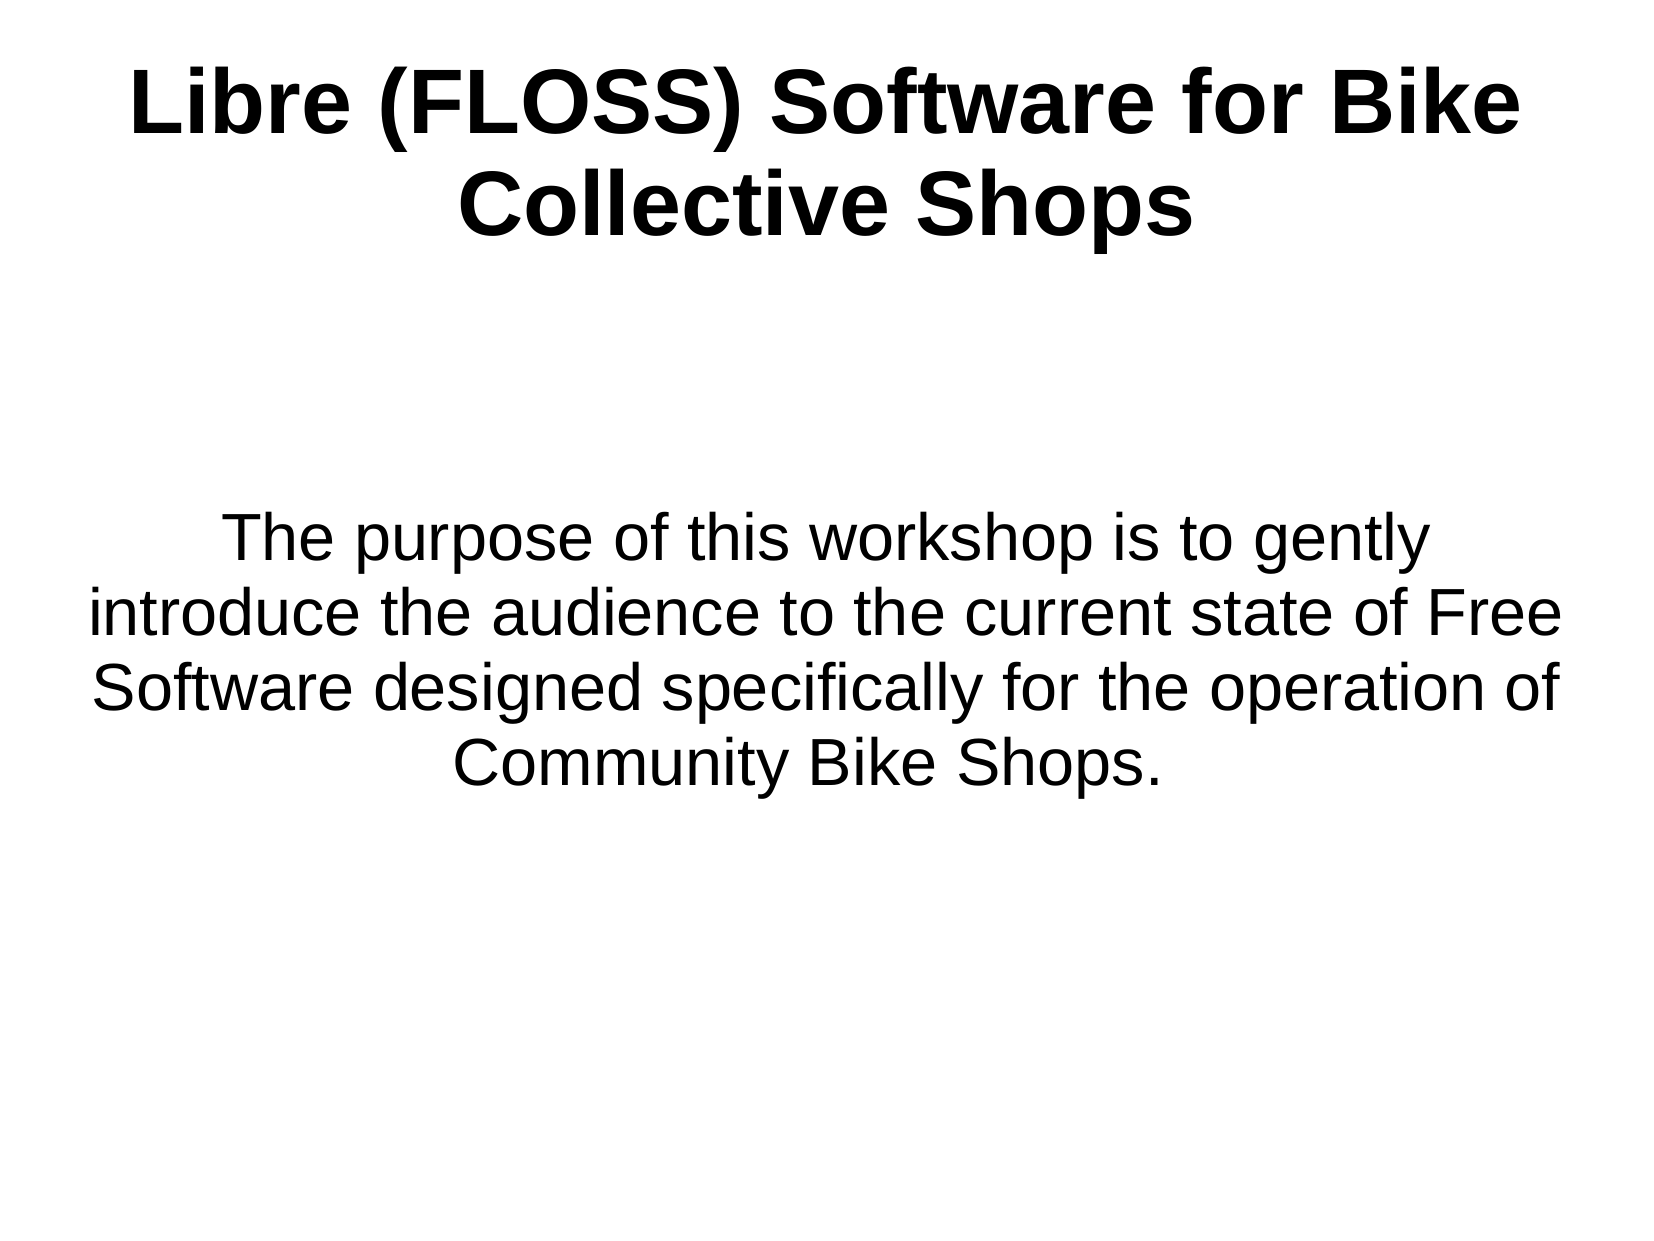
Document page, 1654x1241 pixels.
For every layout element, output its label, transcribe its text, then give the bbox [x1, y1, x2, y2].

title Libre (FLOSS) Software for Bike Collective Shops [82, 49, 1571, 257]
subtitle The purpose of this workshop is to gently introduce the audience to the current state of Free Software designed specifically for the operation of Community Bike Shops. [82, 290, 1571, 1010]
